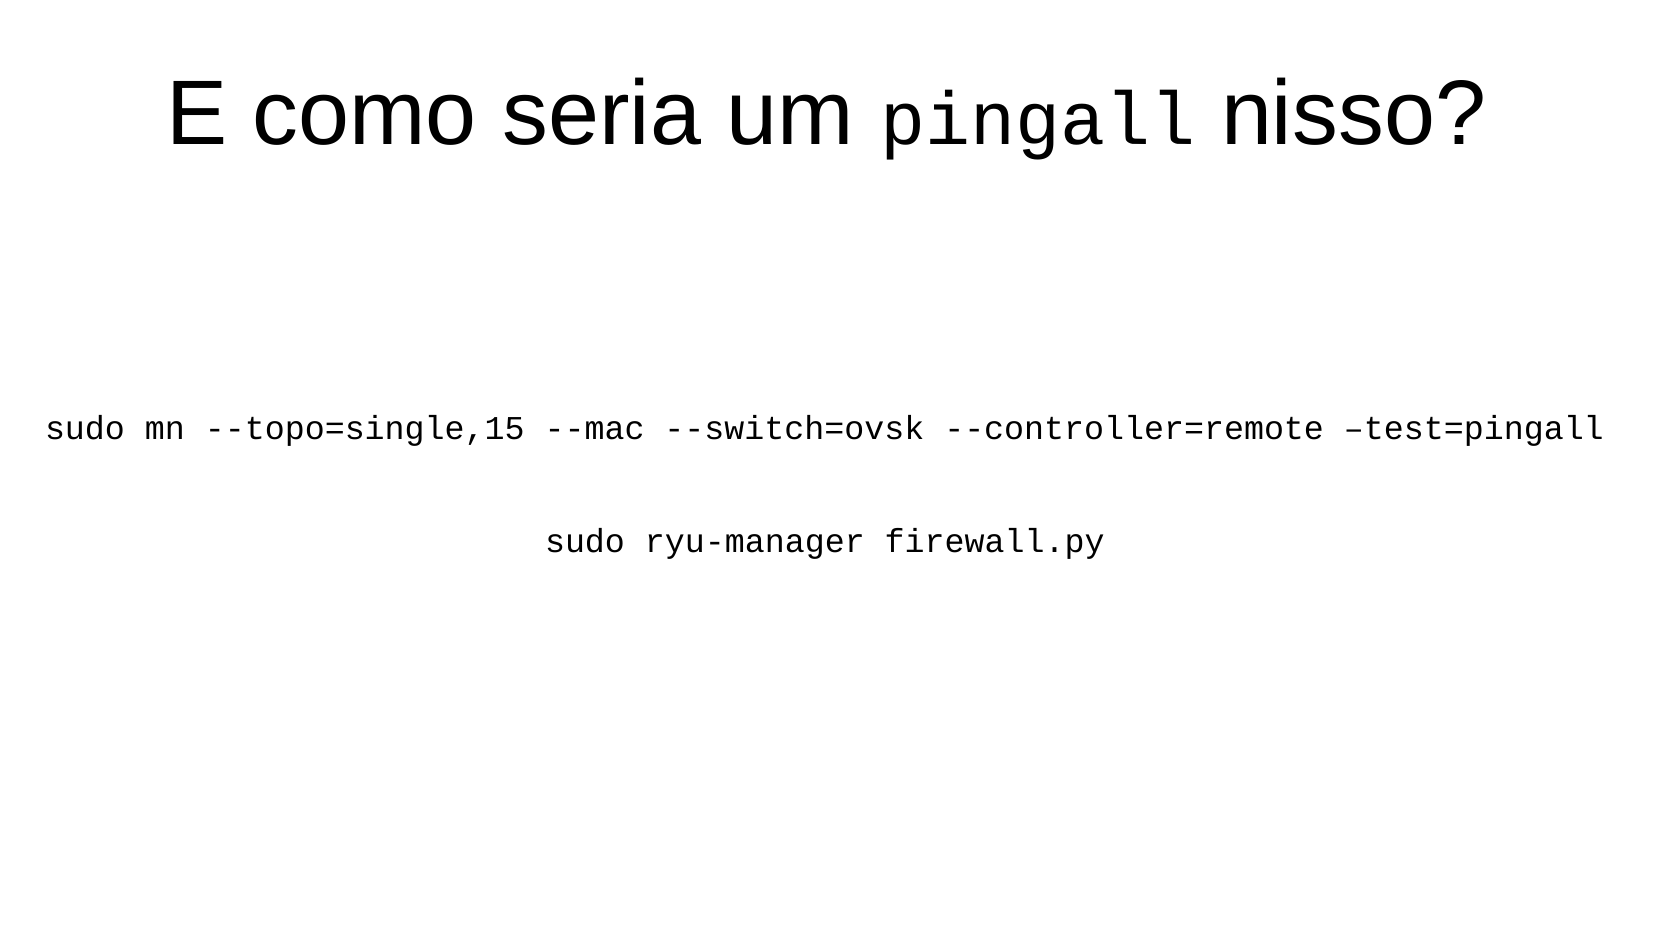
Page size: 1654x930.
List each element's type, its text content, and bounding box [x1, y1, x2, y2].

title E como seria um pingall nisso? [82, 37, 1571, 193]
subtitle sudo mn --topo=single,15 --mac --switch=ovsk --controller=remote –test=pingall sudo ryu-manager firewall.py [30, 217, 1621, 757]
